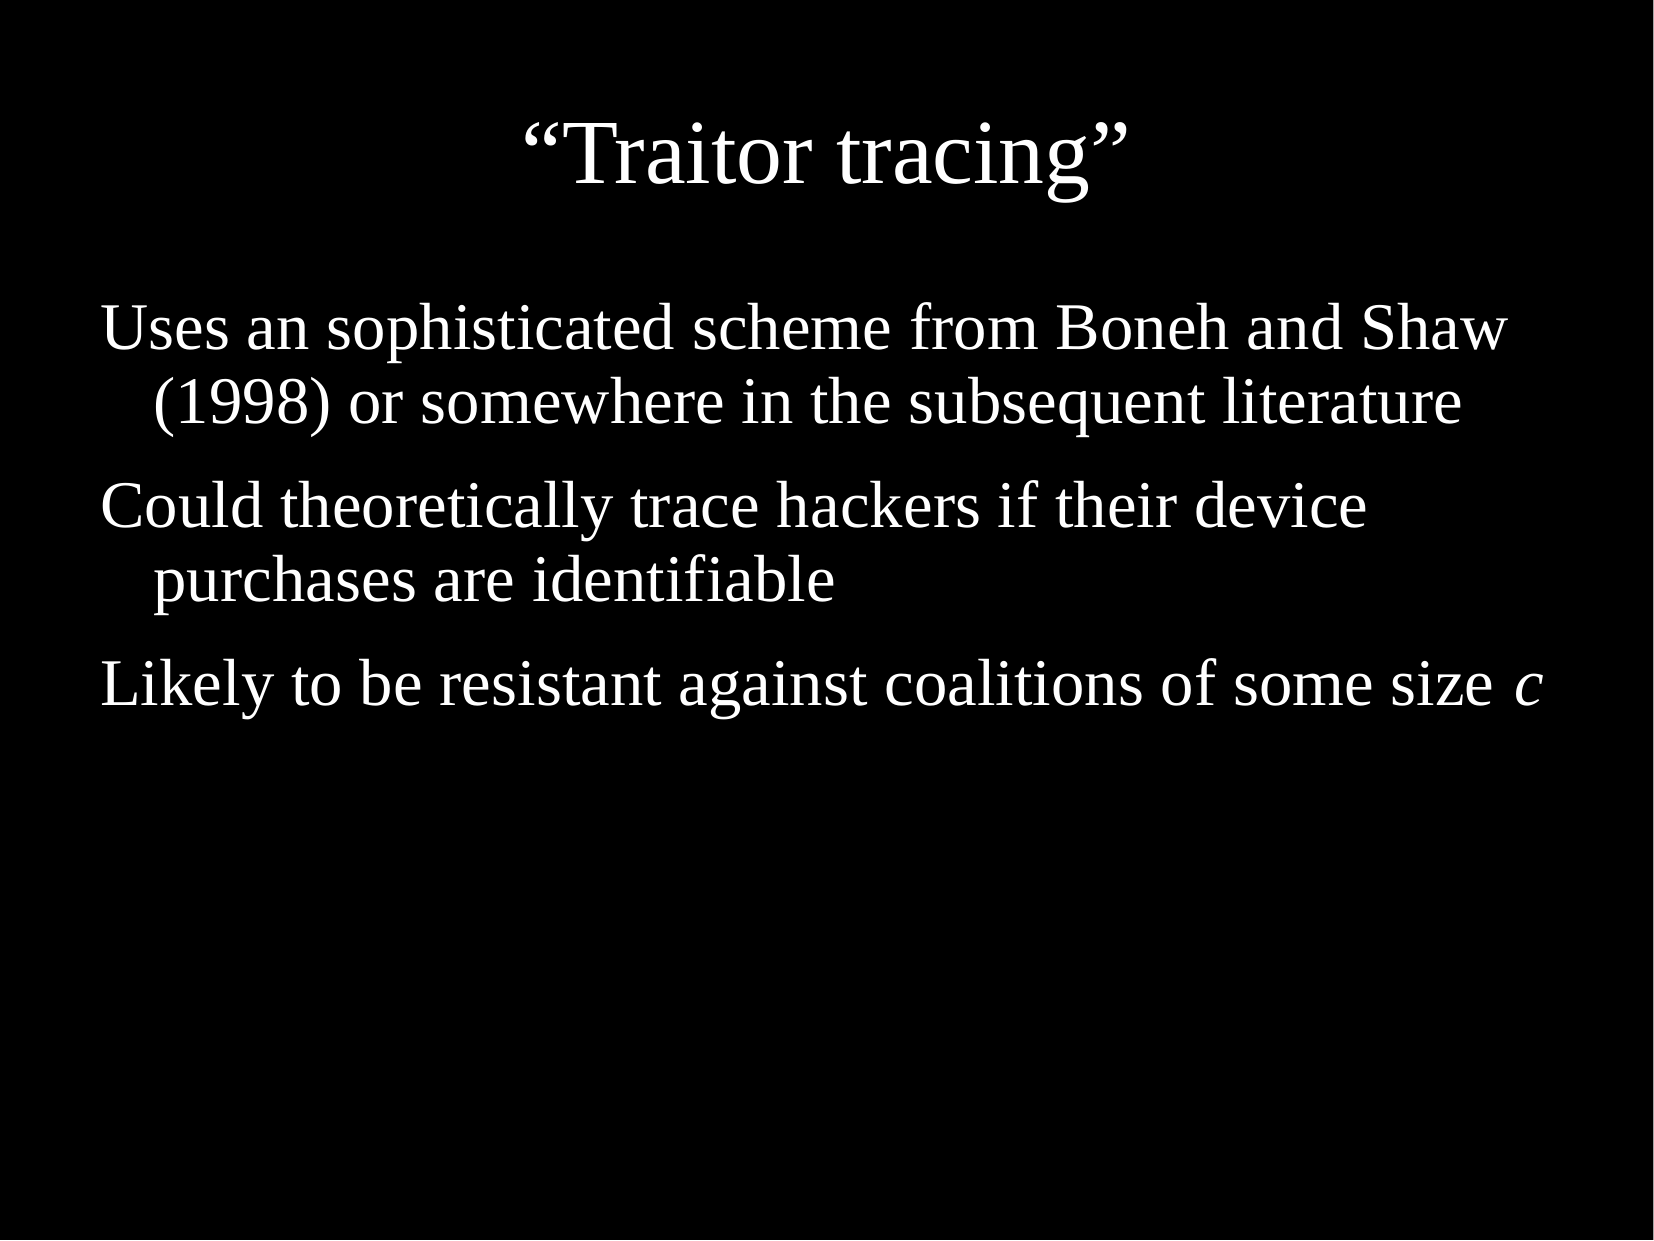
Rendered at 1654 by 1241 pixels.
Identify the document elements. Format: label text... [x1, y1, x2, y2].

list Uses an sophisticated scheme from Boneh and Shaw (1998) or somewhere in the subsequent literature Could theoretically trace hackers if their device purchases are identifiable Likely to be resistant against coalitions of some size c [82, 290, 1571, 1094]
title “Traitor tracing” [82, 56, 1571, 250]
